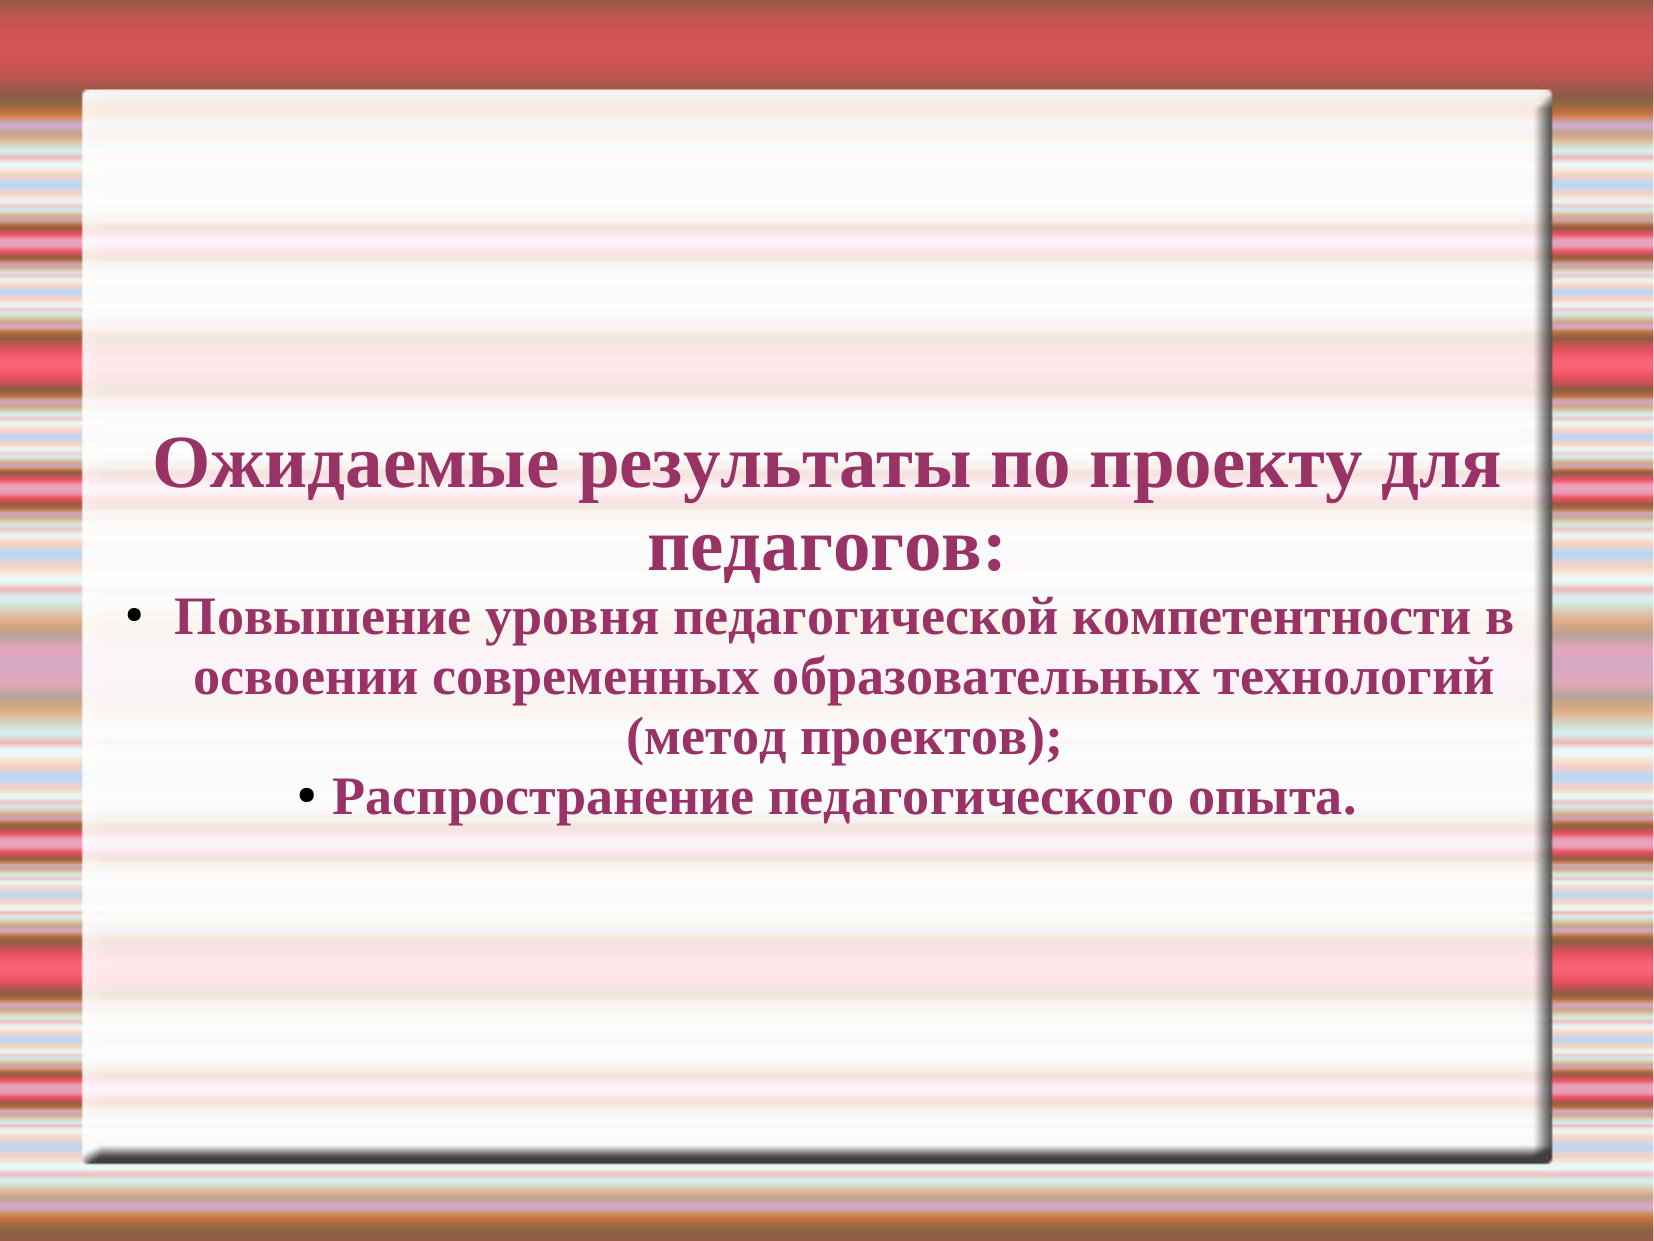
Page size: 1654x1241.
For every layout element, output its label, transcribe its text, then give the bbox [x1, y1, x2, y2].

picture [0, 0, 1654, 1241]
subtitle Ожидаемые результаты по проекту для педагогов: Повышение уровня педагогической компетентности в освоении современных образовательных технологий (метод проектов); Распространение педагогического опыта. [121, 114, 1534, 1132]
